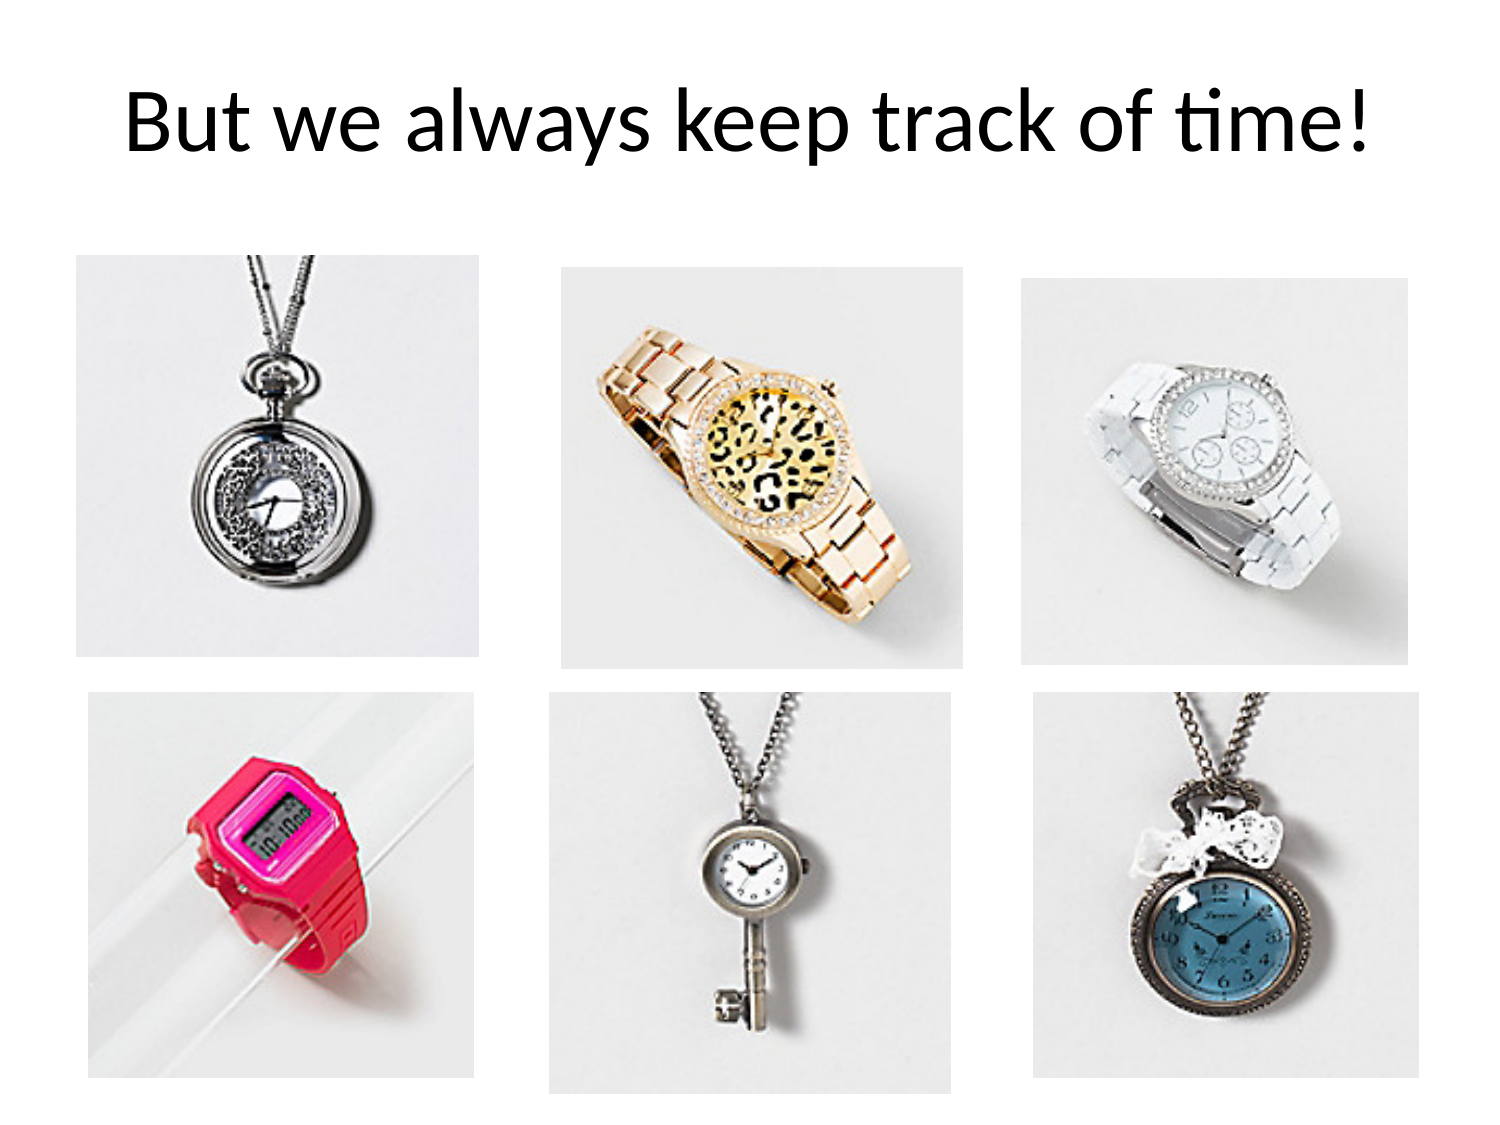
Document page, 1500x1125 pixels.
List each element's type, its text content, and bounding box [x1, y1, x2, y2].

picture [88, 692, 474, 1078]
picture [76, 255, 479, 657]
picture [1033, 692, 1419, 1078]
picture [549, 692, 951, 1094]
picture [1021, 278, 1408, 665]
title But we always keep track of time! [75, 45, 1425, 233]
picture [561, 267, 963, 669]
